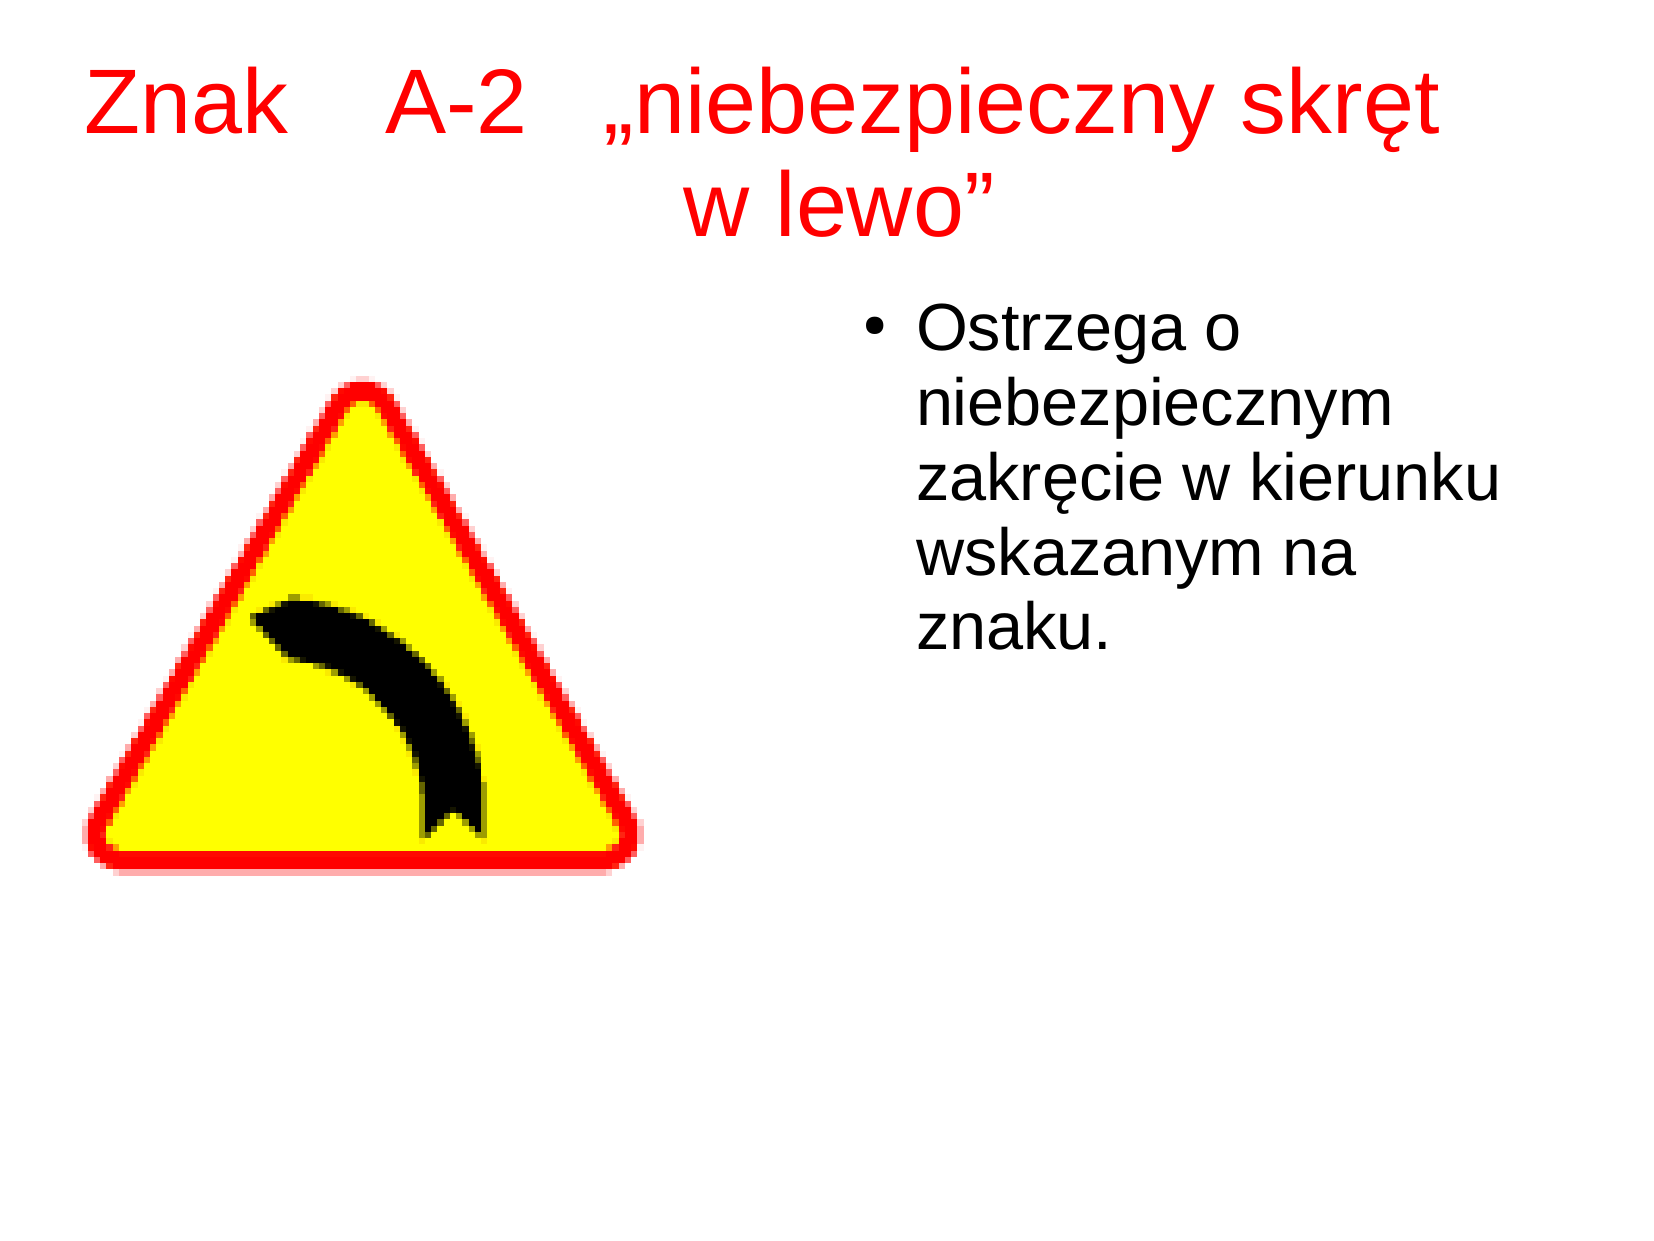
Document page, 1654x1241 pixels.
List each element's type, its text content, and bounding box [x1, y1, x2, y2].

title Znak A-2 „niebezpieczny skręt w lewo” [82, 50, 1571, 256]
list Ostrzega o niebezpiecznym zakręcie w kierunku wskazanym na znaku. [845, 290, 1572, 1094]
picture [82, 376, 644, 876]
